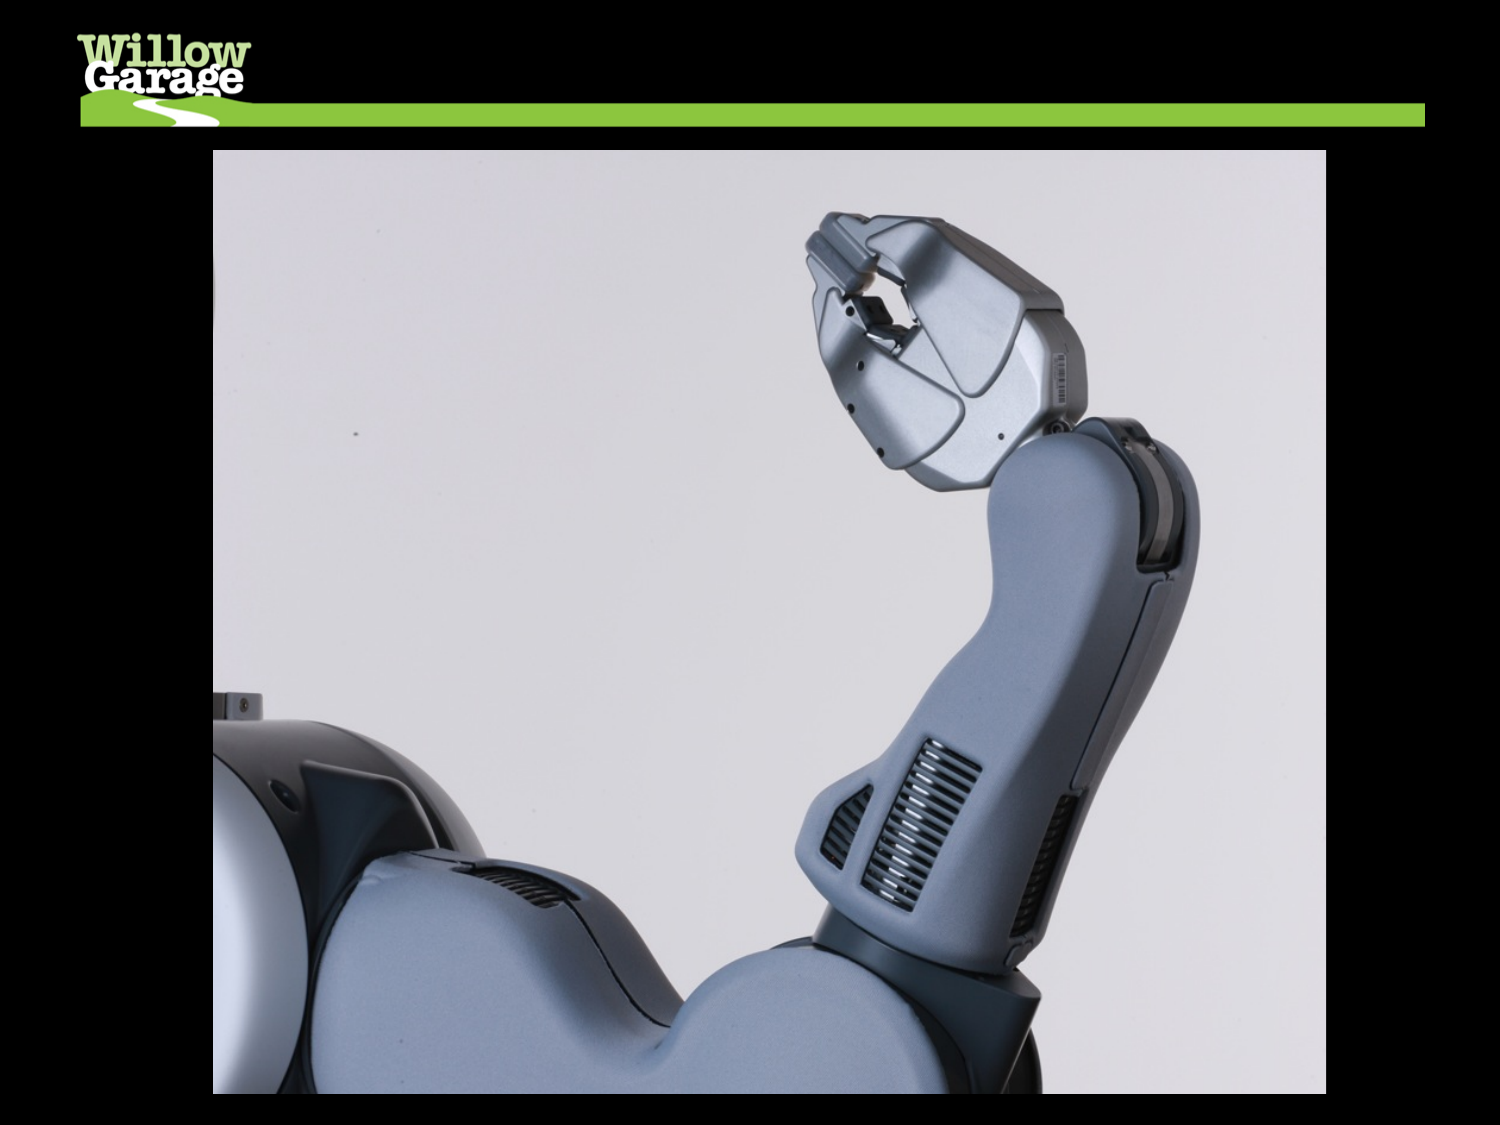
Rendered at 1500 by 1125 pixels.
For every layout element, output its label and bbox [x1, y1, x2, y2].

picture [50, 0, 1425, 1094]
